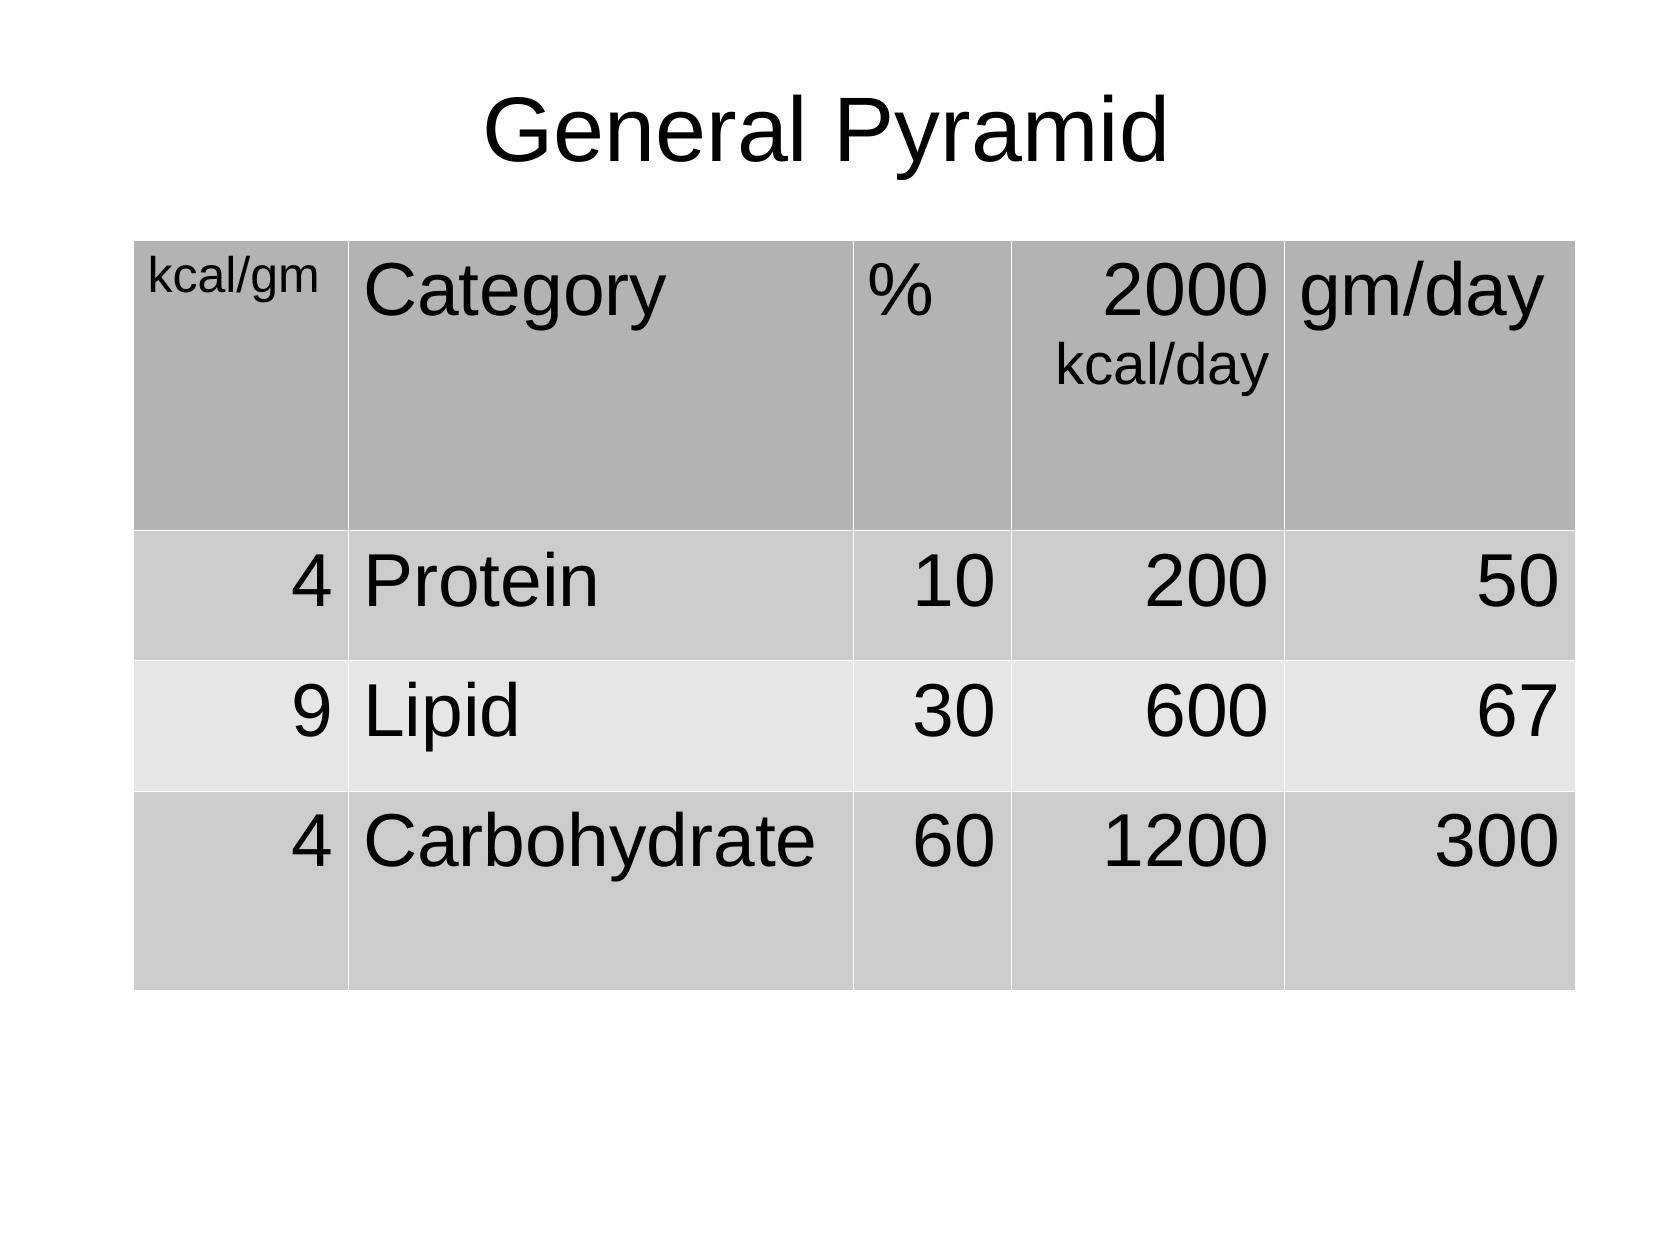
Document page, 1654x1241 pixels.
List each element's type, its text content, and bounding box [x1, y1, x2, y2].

table_header Category [349, 241, 853, 530]
table_cell 50 [1285, 531, 1575, 660]
table_cell Carbohydrate [349, 792, 853, 990]
title General Pyramid [82, 49, 1571, 211]
table_cell 67 [1285, 661, 1575, 791]
table_cell 4 [134, 531, 348, 660]
table_cell 600 [1012, 661, 1284, 791]
table_header kcal/gm [134, 241, 348, 530]
table_header 2000 kcal/day [1012, 241, 1284, 530]
table_cell 300 [1285, 792, 1575, 990]
table_cell Protein [349, 531, 853, 660]
table_cell 60 [854, 792, 1011, 990]
table_cell 30 [854, 661, 1011, 791]
table_header gm/day [1285, 241, 1575, 530]
table_header % [854, 241, 1011, 530]
table_cell 200 [1012, 531, 1284, 660]
table_cell 9 [134, 661, 348, 791]
table_cell Lipid [349, 661, 853, 791]
table_cell 10 [854, 531, 1011, 660]
table_cell 4 [134, 792, 348, 990]
table_cell 1200 [1012, 792, 1284, 990]
